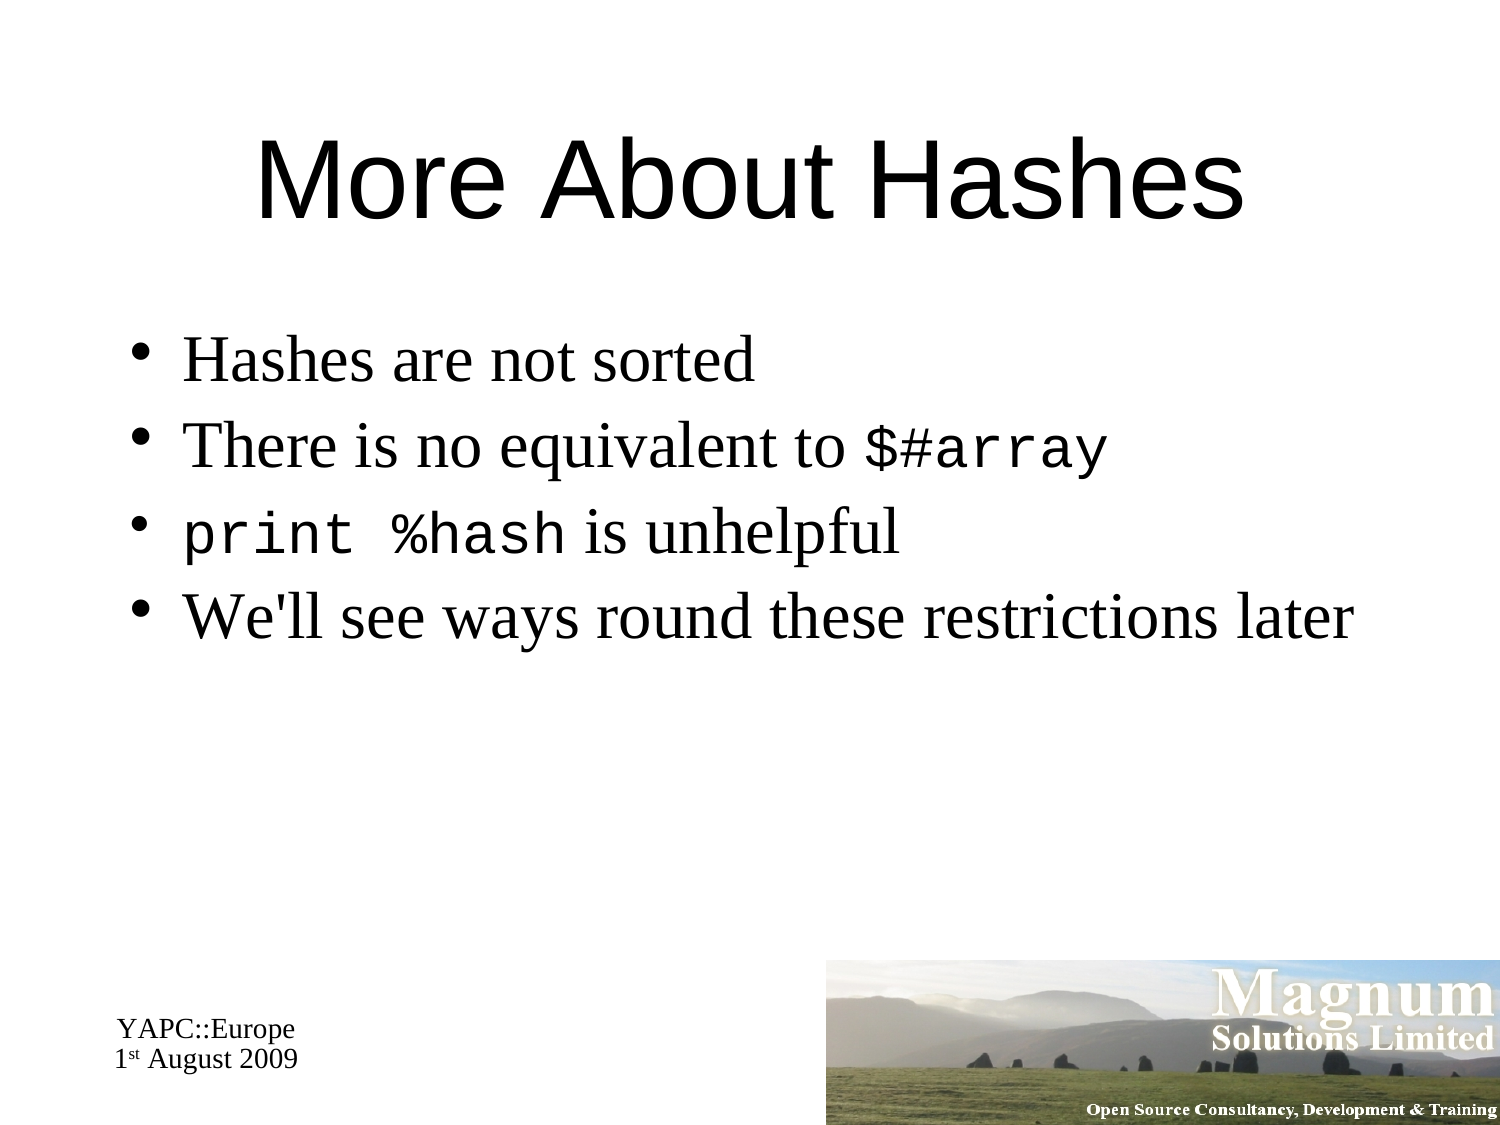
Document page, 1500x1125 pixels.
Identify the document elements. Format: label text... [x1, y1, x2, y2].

picture [826, 960, 1500, 1125]
list Hashes are not sorted There is no equivalent to $#array print %hash is unhelpful We'll see ways round these restrictions later [112, 337, 1388, 670]
title More About Hashes [112, 62, 1388, 250]
